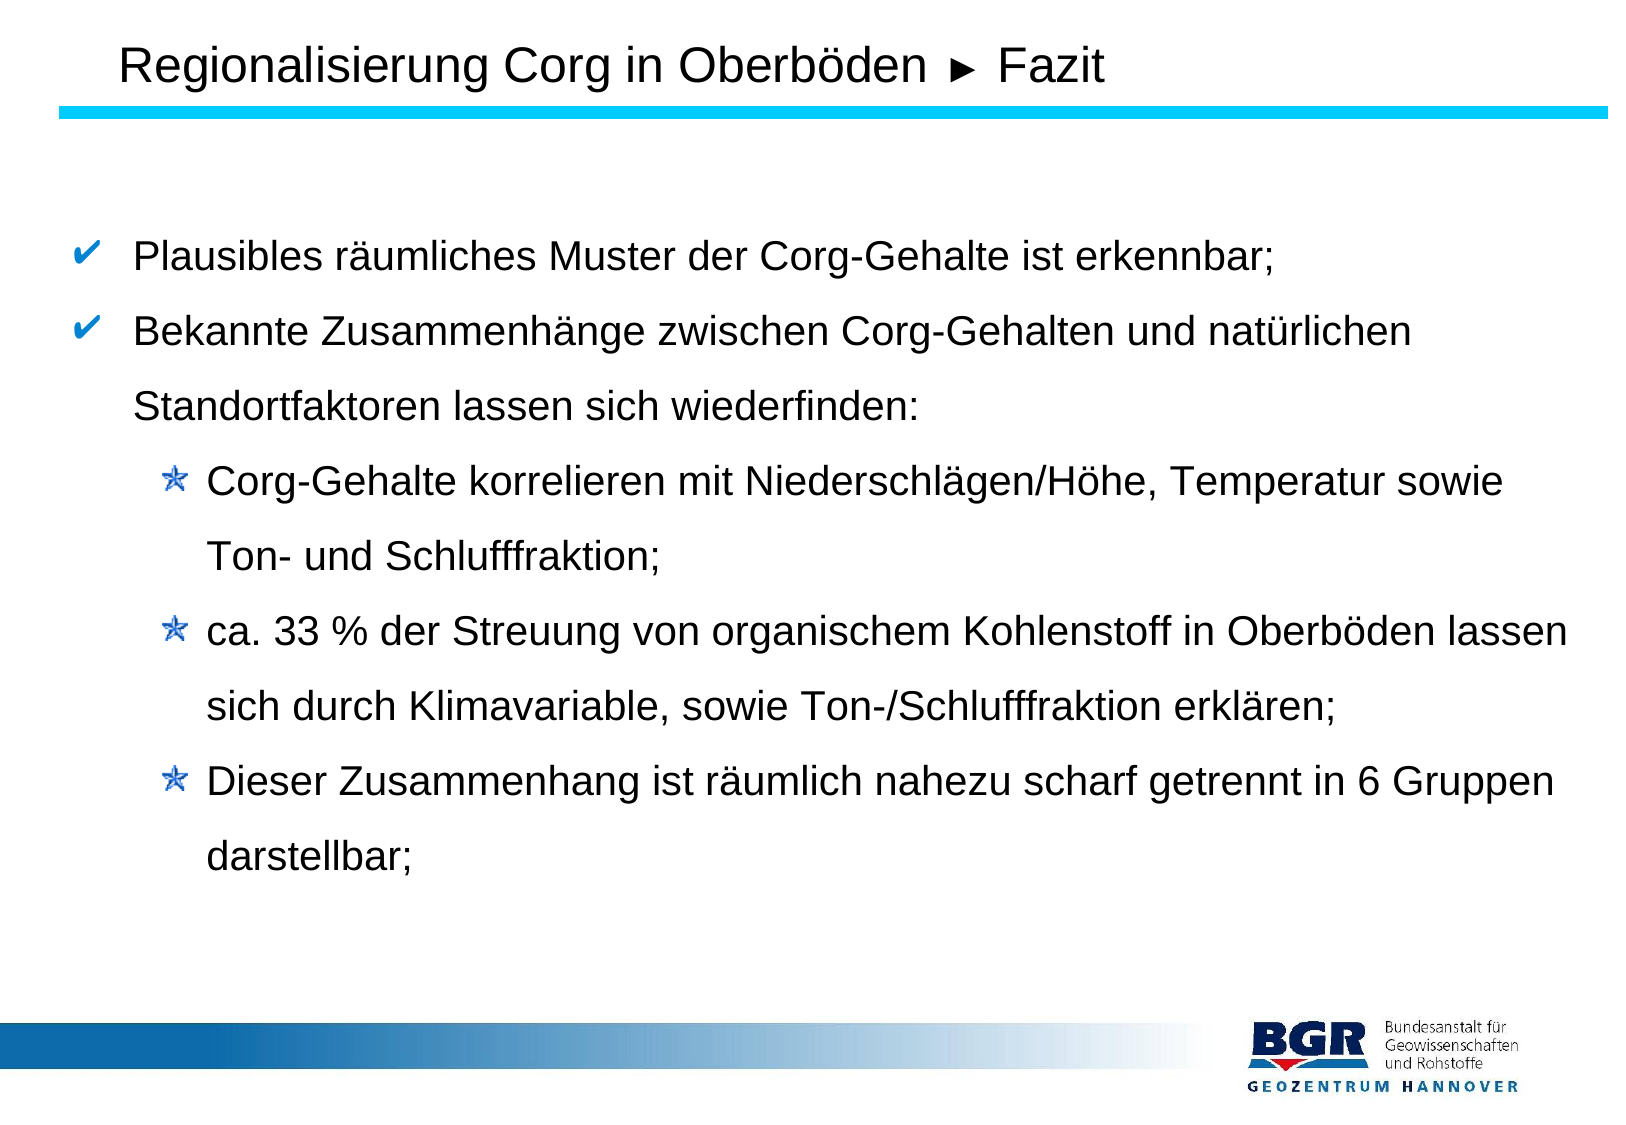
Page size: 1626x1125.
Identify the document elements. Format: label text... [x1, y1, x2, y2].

text_box Plausibles räumliches Muster der Corg-Gehalte ist erkennbar; Bekannte Zusammenhänge zwischen Corg-Gehalten und natürlichen Standortfaktoren lassen sich wiederfinden: Corg-Gehalte korrelieren mit Niederschlägen/Höhe, Temperatur sowie Ton- und Schlufffraktion; ca. 33 % der Streuung von organischem Kohlenstoff in Oberböden lassen sich durch Klimavariable, sowie Ton-/Schlufffraktion erklären; Dieser Zusammenhang ist räumlich nahezu scharf getrennt in 6 Gruppen darstellbar; [58, 195, 1599, 887]
picture [162, 765, 188, 791]
text_box Regionalisierung Corg in Oberböden ► Fazit [103, 24, 1121, 100]
picture [0, 1016, 1590, 1100]
picture [162, 615, 188, 641]
picture [162, 465, 188, 491]
